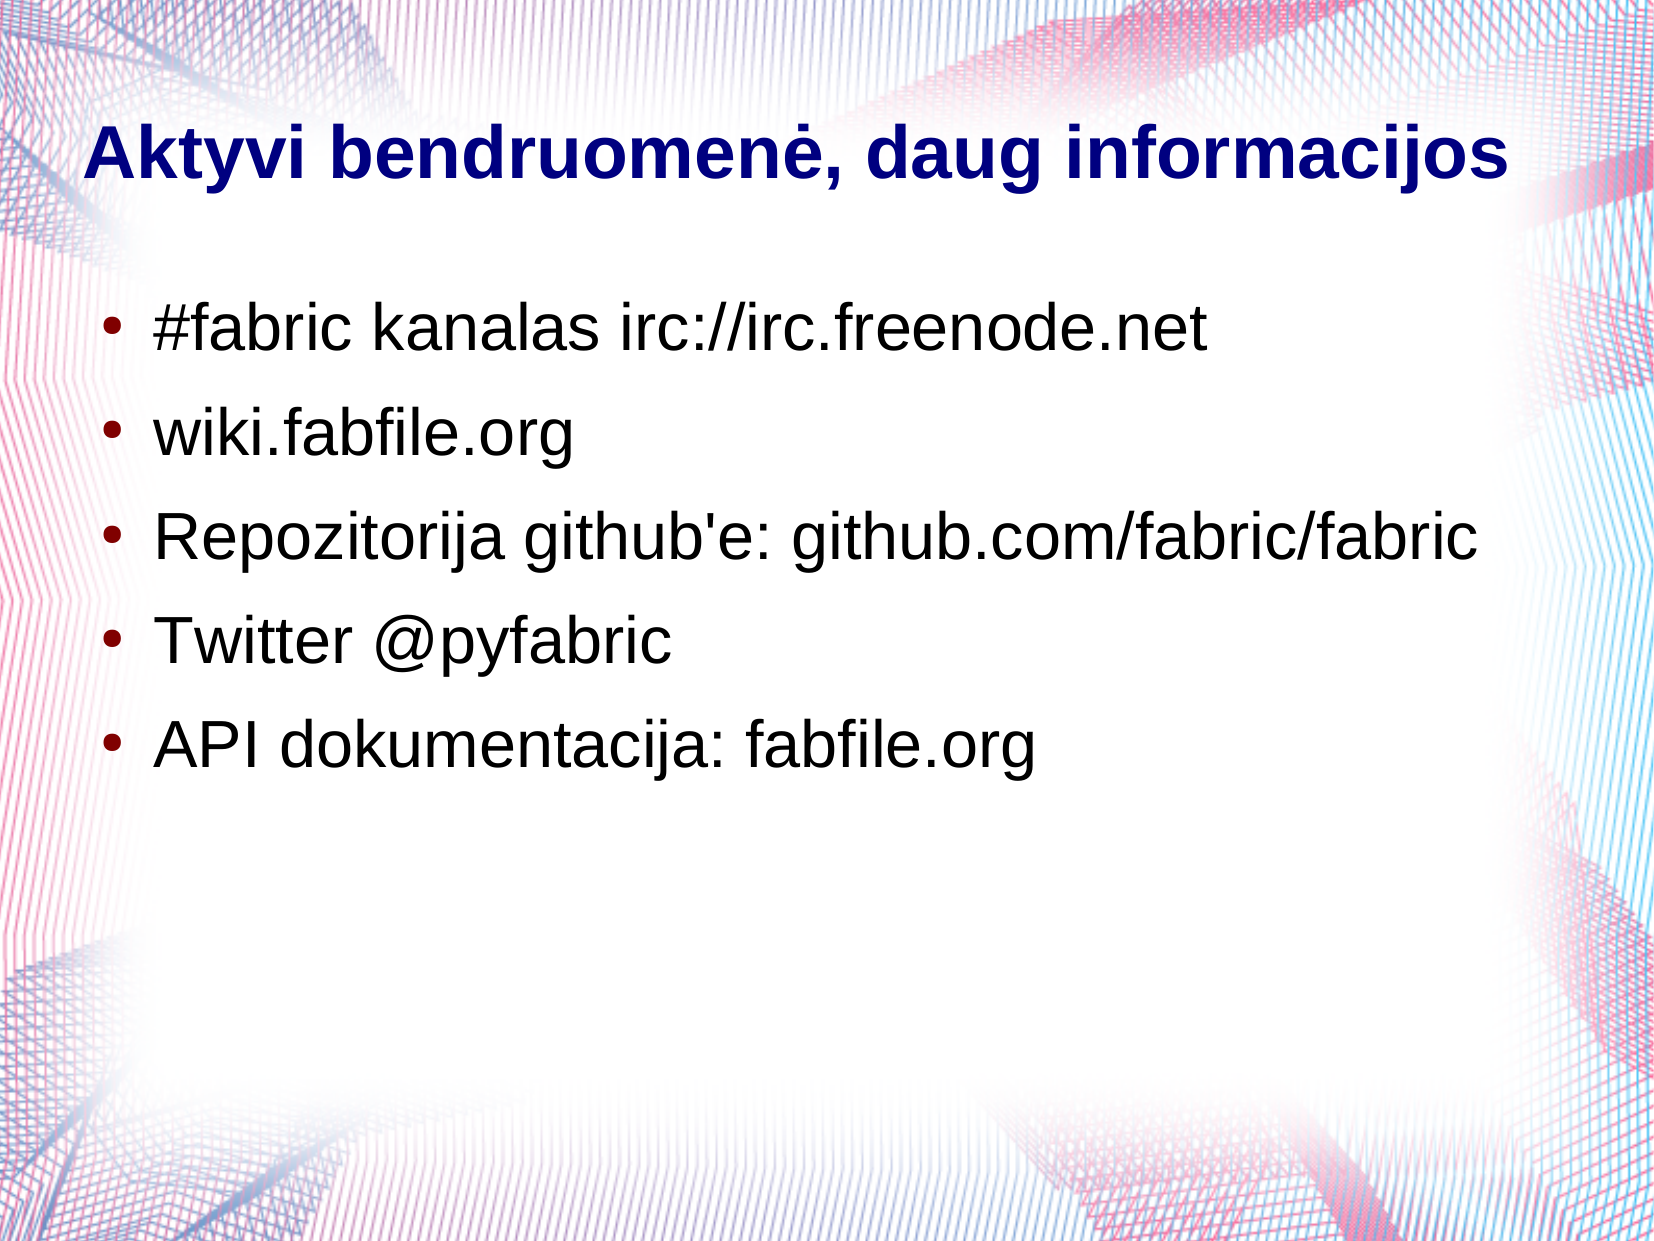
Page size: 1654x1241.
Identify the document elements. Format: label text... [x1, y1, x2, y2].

title Aktyvi bendruomenė, daug informacijos [82, 49, 1571, 257]
list #fabric kanalas irc://irc.freenode.net wiki.fabfile.org Repozitorija github'e: github.com/fabric/fabric Twitter @pyfabric API dokumentacija: fabfile.org [82, 290, 1571, 1109]
picture [0, 0, 1654, 1241]
